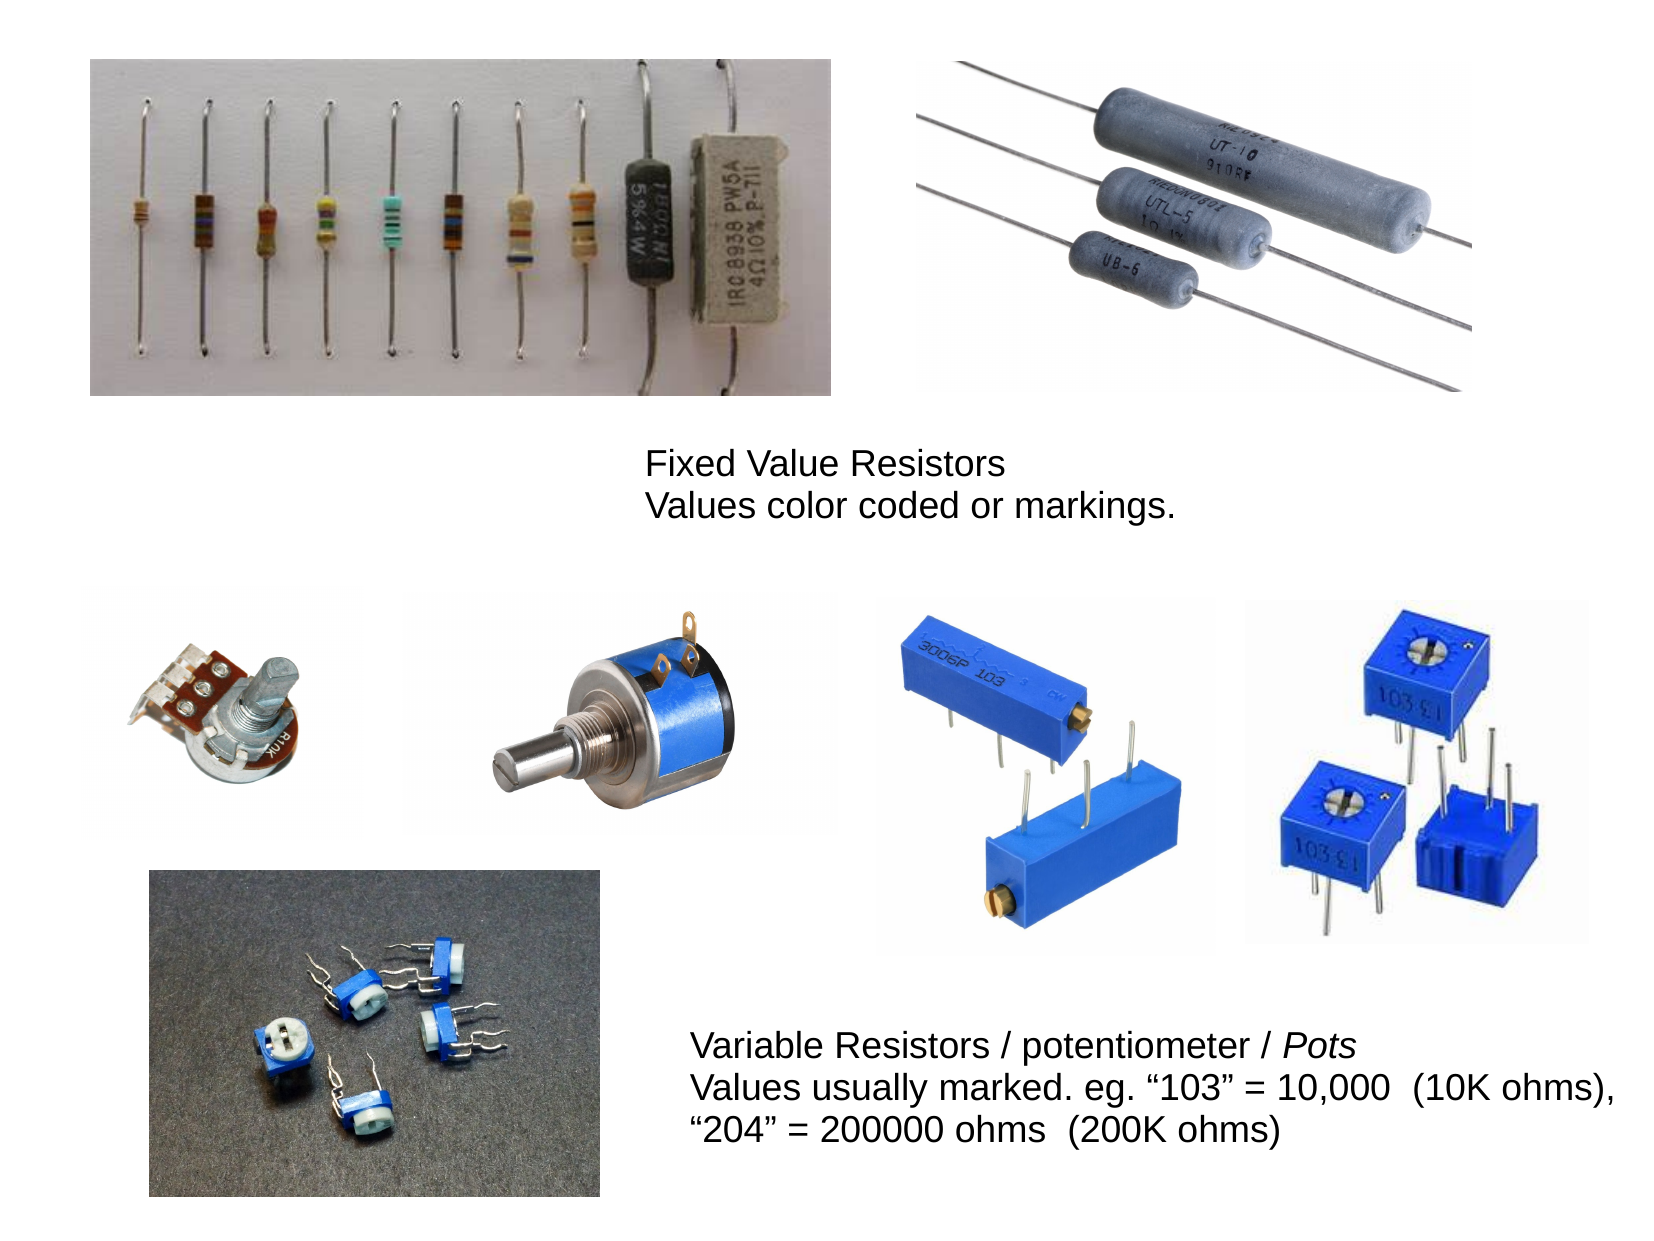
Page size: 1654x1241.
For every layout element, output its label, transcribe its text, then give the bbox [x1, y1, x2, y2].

picture [81, 586, 364, 840]
picture [876, 597, 1216, 956]
picture [916, 61, 1472, 392]
picture [402, 592, 838, 835]
picture [1245, 600, 1589, 945]
text_box Variable Resistors / potentiometer / Pots Values usually marked. eg. “103” = 10,000 (10K ohms), “204” = 200000 ohms (200K ohms) [675, 1016, 1636, 1201]
picture [90, 59, 831, 396]
text_box Fixed Value Resistors Values color coded or markings. [630, 435, 1192, 534]
picture [149, 870, 600, 1197]
